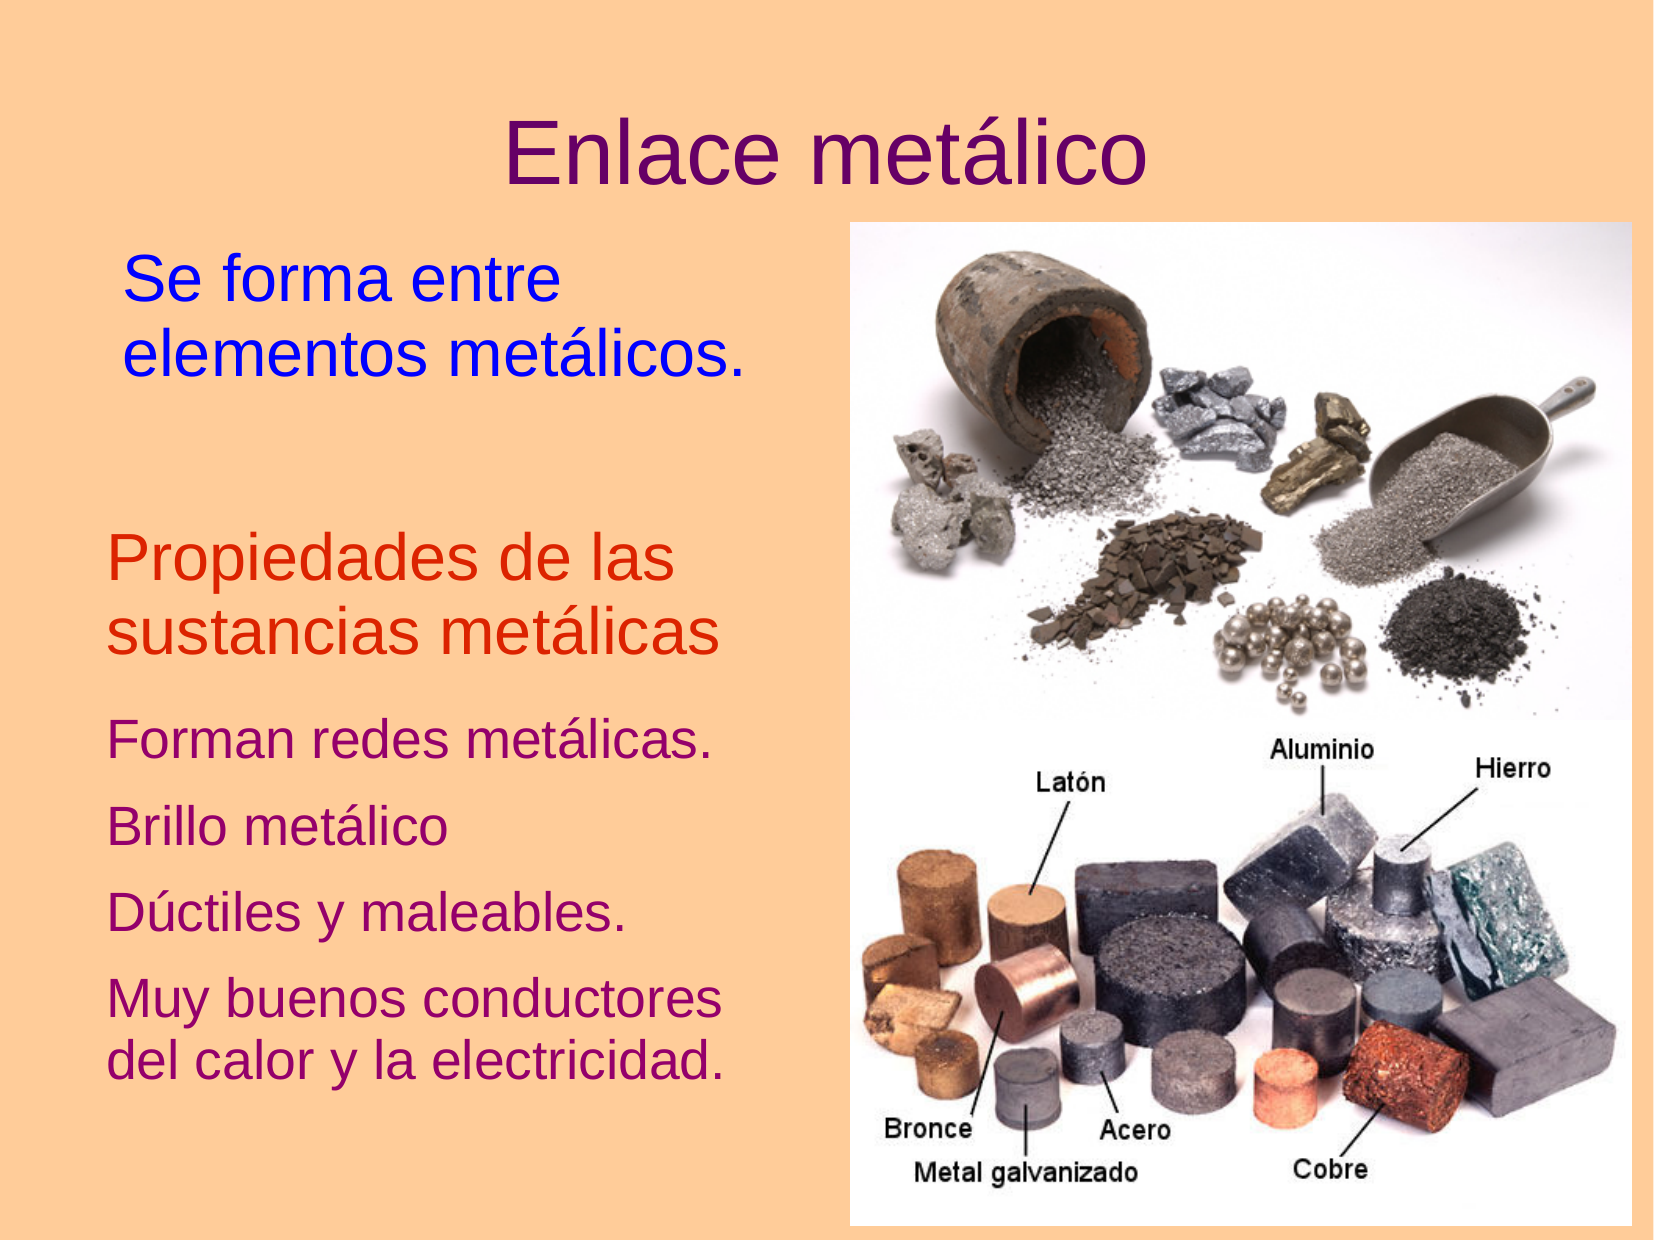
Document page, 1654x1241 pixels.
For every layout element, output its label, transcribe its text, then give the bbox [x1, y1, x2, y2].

title Enlace metálico [82, 49, 1571, 257]
text_box Se forma entre elementos metálicos. [51, 241, 780, 449]
list Propiedades de las sustancias metálicas [35, 519, 762, 768]
list Forman redes metálicas. Brillo metálico Dúctiles y maleables. Muy buenos conductores del calor y la electricidad. [47, 708, 774, 1100]
picture [850, 222, 1632, 1226]
